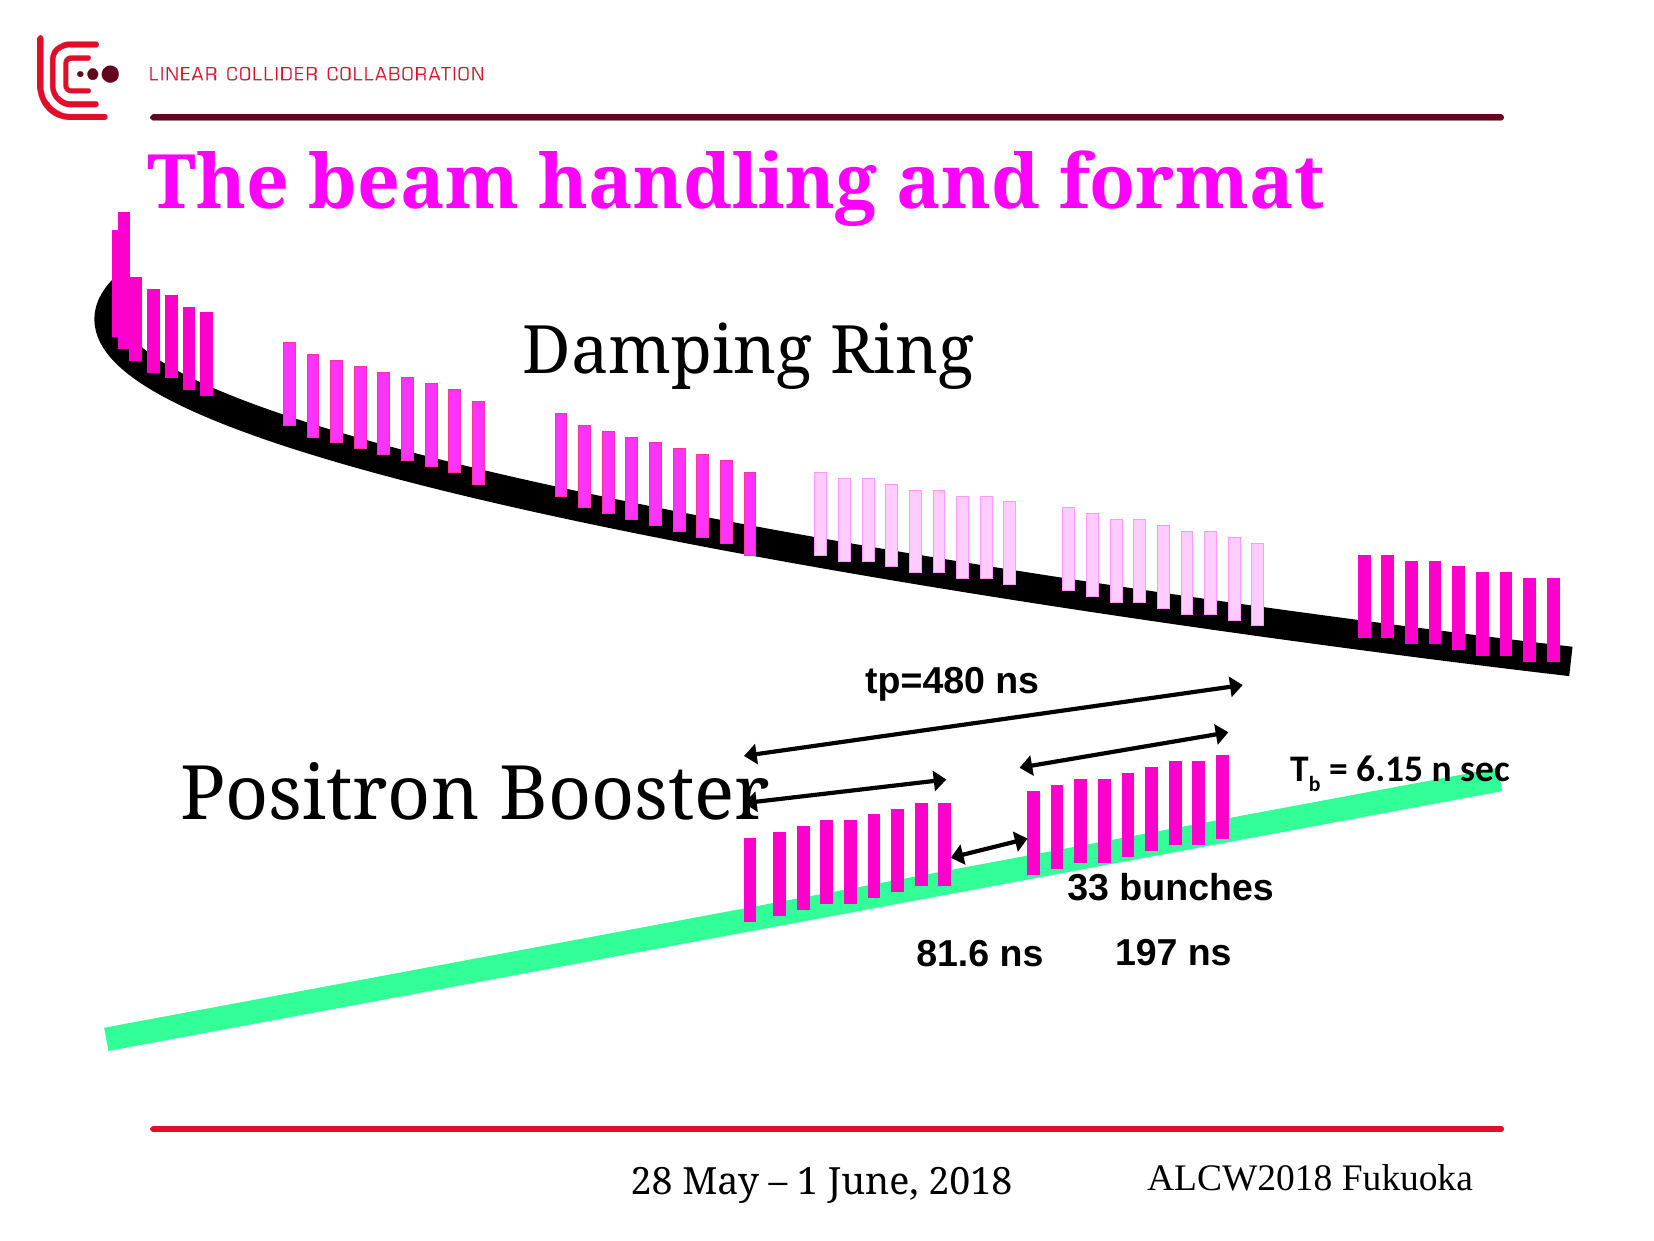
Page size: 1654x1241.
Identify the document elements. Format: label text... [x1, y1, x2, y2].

text_box 81.6 ns [901, 921, 1075, 982]
text_box [696, 454, 709, 538]
text_box [1157, 525, 1170, 609]
text_box [1547, 578, 1560, 662]
text_box 197 ns [1100, 919, 1276, 981]
text_box [1181, 531, 1193, 615]
text_box [330, 360, 343, 443]
text_box [625, 437, 638, 520]
text_box [744, 472, 756, 556]
text_box [862, 478, 875, 562]
text_box [448, 389, 461, 473]
text_box [1169, 761, 1182, 845]
text_box [112, 212, 142, 361]
text_box [956, 496, 969, 579]
text_box [1086, 513, 1099, 597]
text_box [909, 490, 922, 573]
text_box [814, 472, 827, 556]
text_box [838, 478, 851, 562]
text_box [1358, 555, 1371, 638]
text_box [354, 366, 367, 449]
text_box [1098, 779, 1111, 854]
picture [150, 284, 1504, 637]
text_box [1145, 767, 1158, 851]
text_box [555, 413, 567, 497]
text_box [1429, 561, 1441, 644]
text_box [377, 372, 390, 455]
text_box [885, 484, 898, 567]
text_box [720, 460, 733, 544]
text_box [1133, 519, 1146, 603]
text_box [183, 307, 195, 390]
text_box [1216, 755, 1229, 839]
title The beam handling and format [147, 76, 1636, 284]
text_box [649, 442, 662, 526]
text_box [425, 383, 438, 467]
text_box [1075, 779, 1087, 854]
picture [150, 804, 1504, 1132]
text_box [147, 289, 160, 373]
text_box [673, 448, 686, 532]
text_box [1452, 566, 1465, 650]
text_box [1476, 572, 1489, 656]
text_box tp=480 ns [850, 648, 1072, 709]
text_box [1523, 578, 1536, 662]
picture [150, 390, 1504, 1019]
text_box Positron Booster [165, 732, 1075, 1081]
text_box [1405, 561, 1418, 644]
text_box Tb = 6.15 n sec [1275, 736, 1525, 804]
text_box [1003, 501, 1016, 585]
text_box [1500, 572, 1512, 656]
picture [37, 35, 483, 120]
text_box [1204, 531, 1217, 615]
text_box [307, 354, 319, 438]
text_box [200, 312, 213, 396]
text_box [1228, 537, 1241, 621]
text_box [1251, 543, 1264, 626]
text_box 33 bunches [1052, 854, 1323, 916]
text_box [1062, 507, 1075, 591]
text_box [1122, 773, 1134, 854]
text_box [283, 342, 296, 426]
text_box [1381, 555, 1394, 638]
text_box [401, 377, 414, 461]
text_box [933, 490, 945, 573]
text_box [165, 295, 178, 378]
text_box [1110, 519, 1123, 603]
text_box [472, 401, 485, 485]
text_box Damping Ring [507, 295, 1075, 644]
text_box [980, 496, 993, 579]
text_box [602, 431, 615, 514]
text_box [1192, 761, 1205, 845]
text_box [578, 425, 591, 508]
